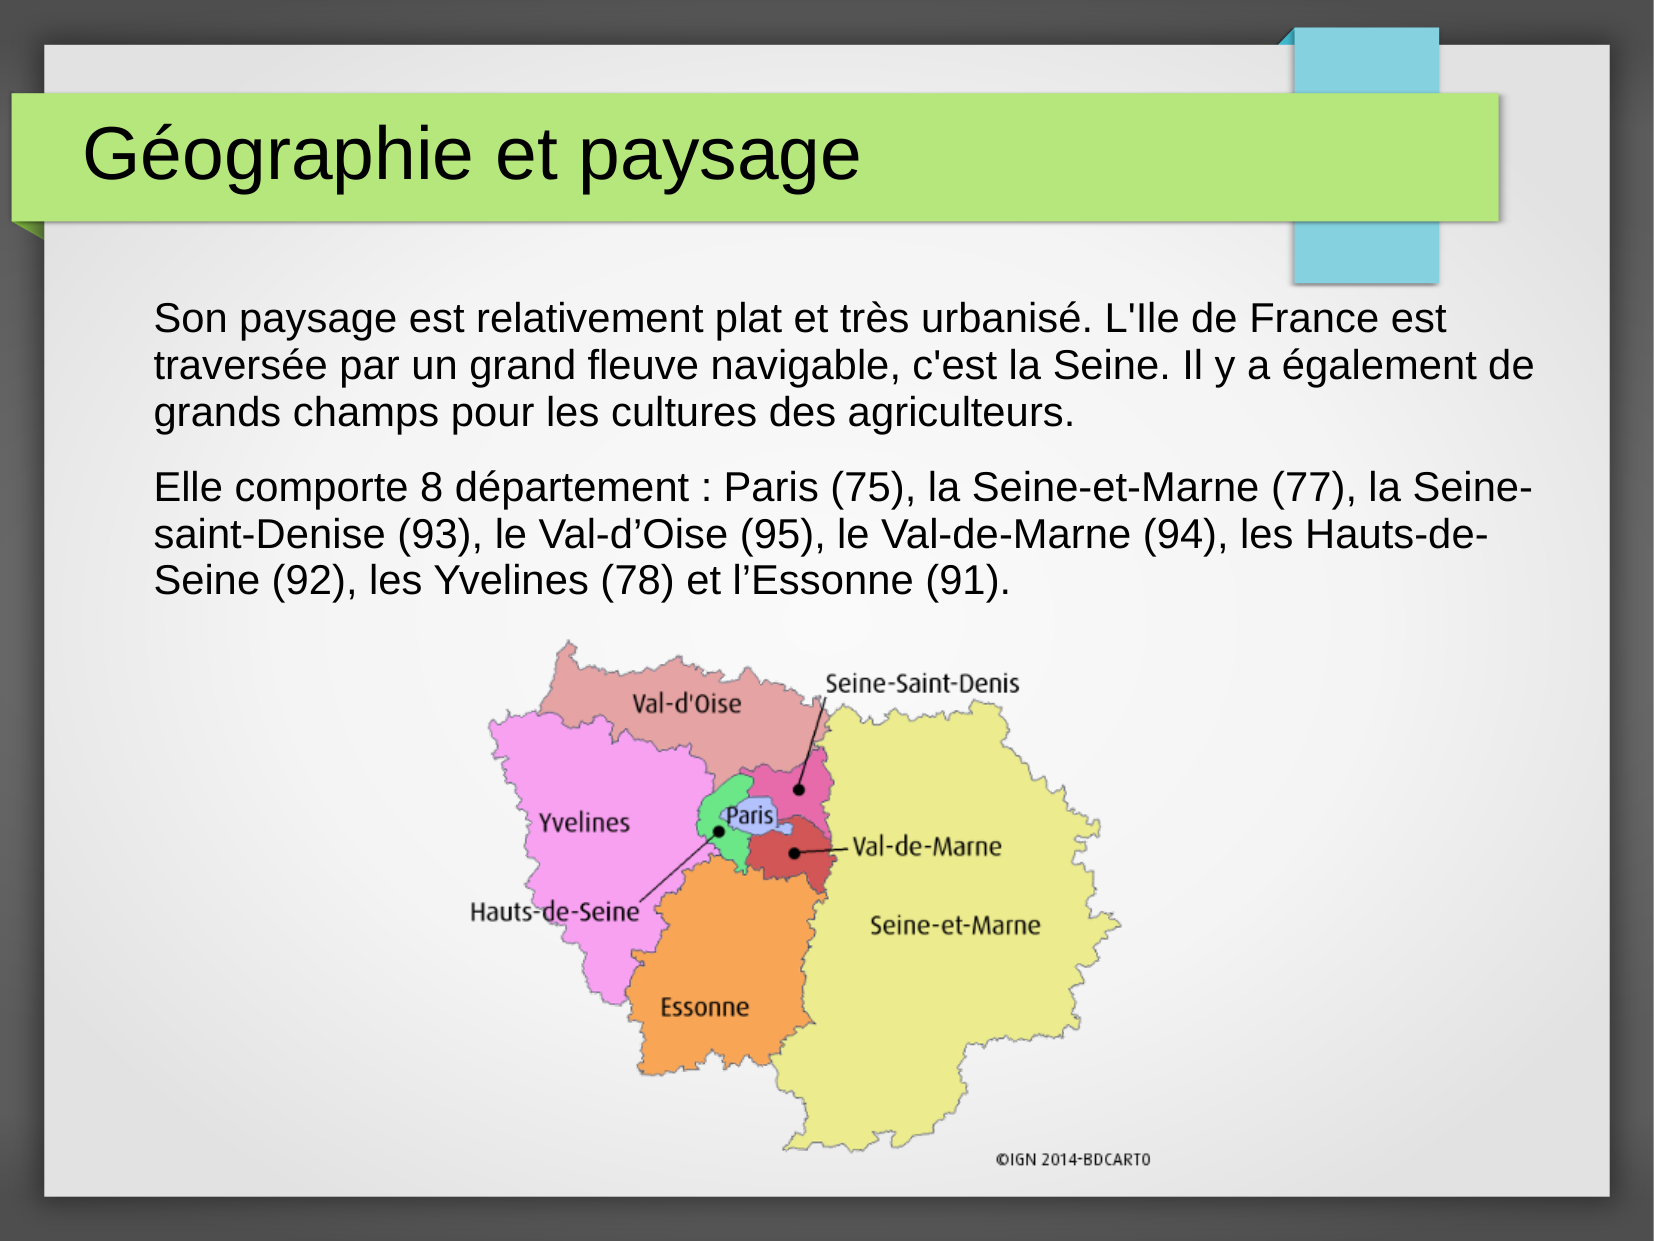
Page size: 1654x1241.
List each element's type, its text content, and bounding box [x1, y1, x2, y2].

title Géographie et paysage [82, 94, 1264, 213]
list Son paysage est relativement plat et très urbanisé. L'Ile de France est traversée par un grand fleuve navigable, c'est la Seine. Il y a également de grands champs pour les cultures des agriculteurs. Elle comporte 8 département : Paris (75), la Seine-et-Marne (77), la Seine-saint-Denise (93), le Val-d’Oise (95), le Val-de-Marne (94), les Hauts-de-Seine (92), les Yvelines (78) et l’Essonne (91). [82, 295, 1571, 1015]
picture [0, 0, 1654, 1241]
